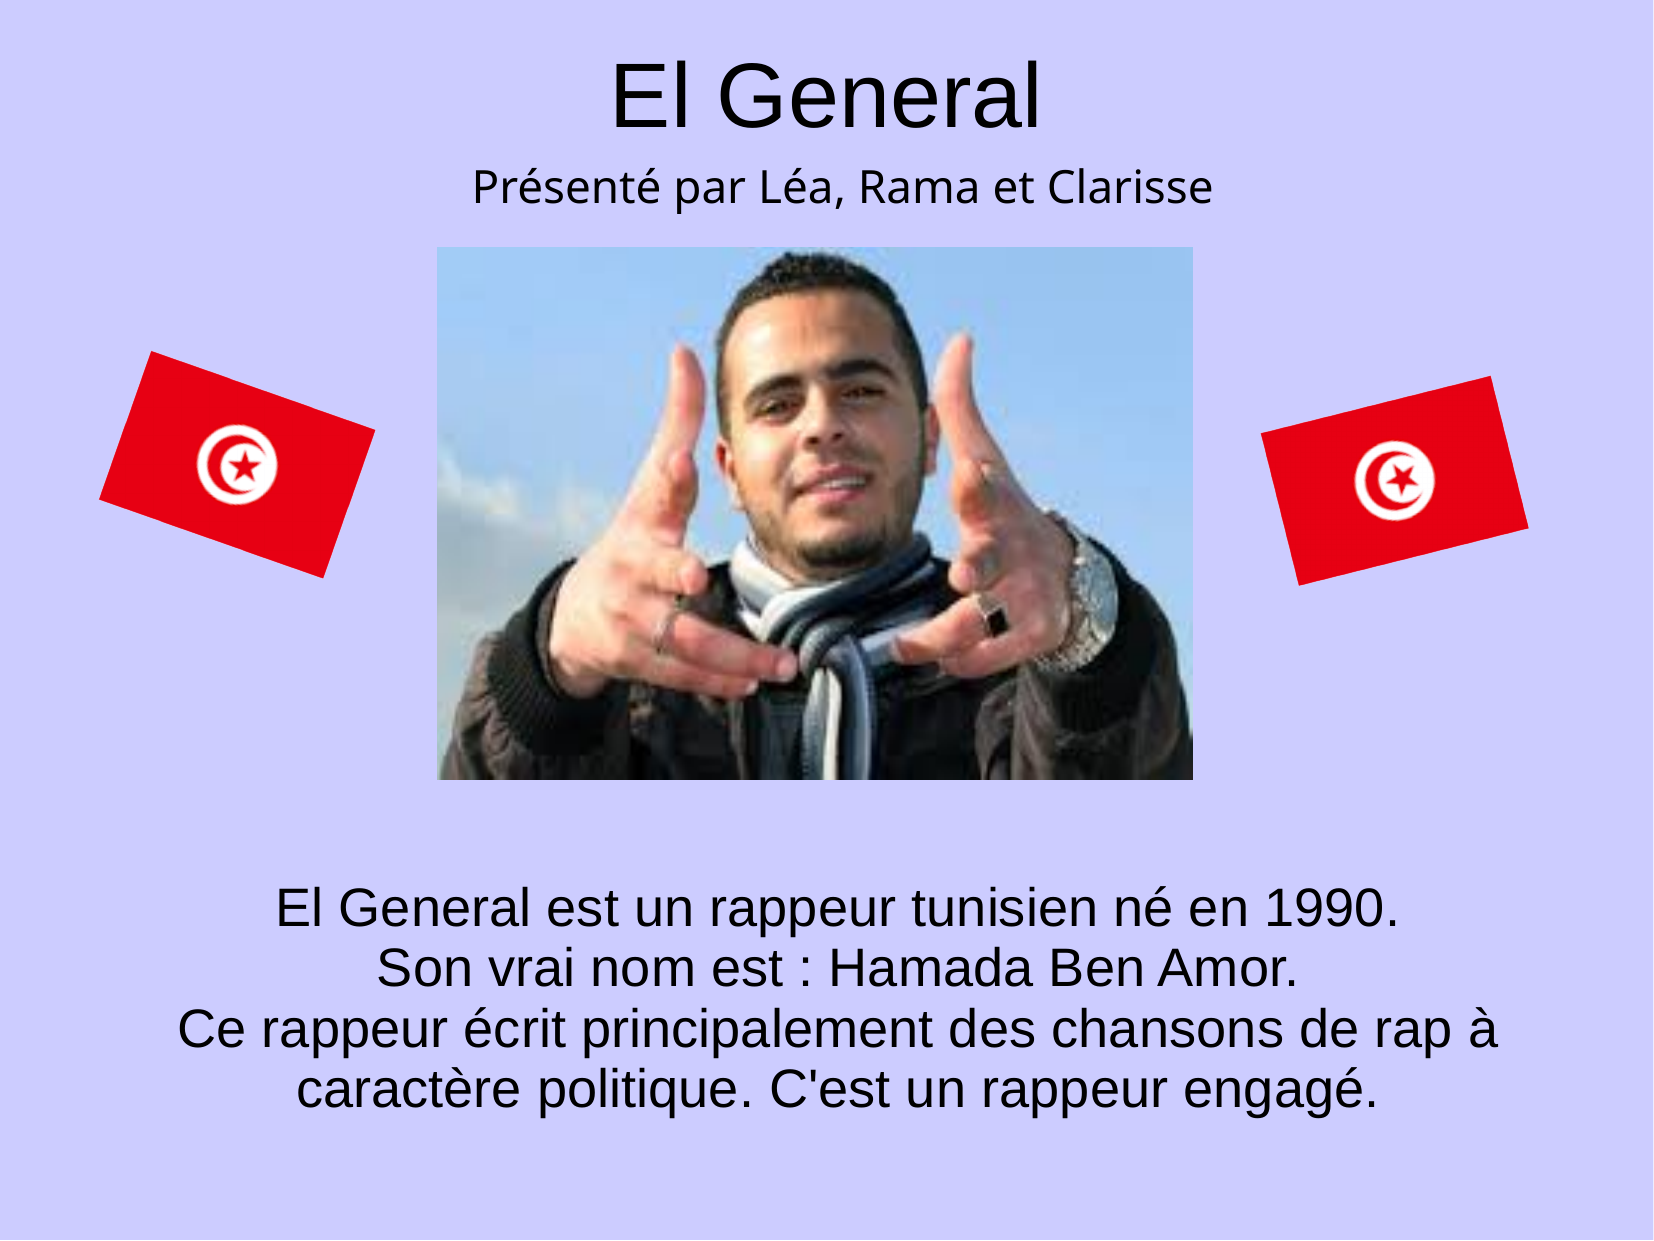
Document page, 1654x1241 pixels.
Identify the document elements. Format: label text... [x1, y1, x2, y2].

text_box Présenté par Léa, Rama et Clarisse [317, 147, 1369, 211]
title El General [82, 44, 1571, 147]
picture [98, 350, 376, 579]
picture [437, 247, 1193, 780]
subtitle El General est un rappeur tunisien né en 1990. Son vrai nom est : Hamada Ben Amor. Ce rappeur écrit principalement des chansons de rap à caractère politique. C'est un rappeur engagé. [94, 826, 1583, 1170]
picture [1260, 375, 1529, 586]
